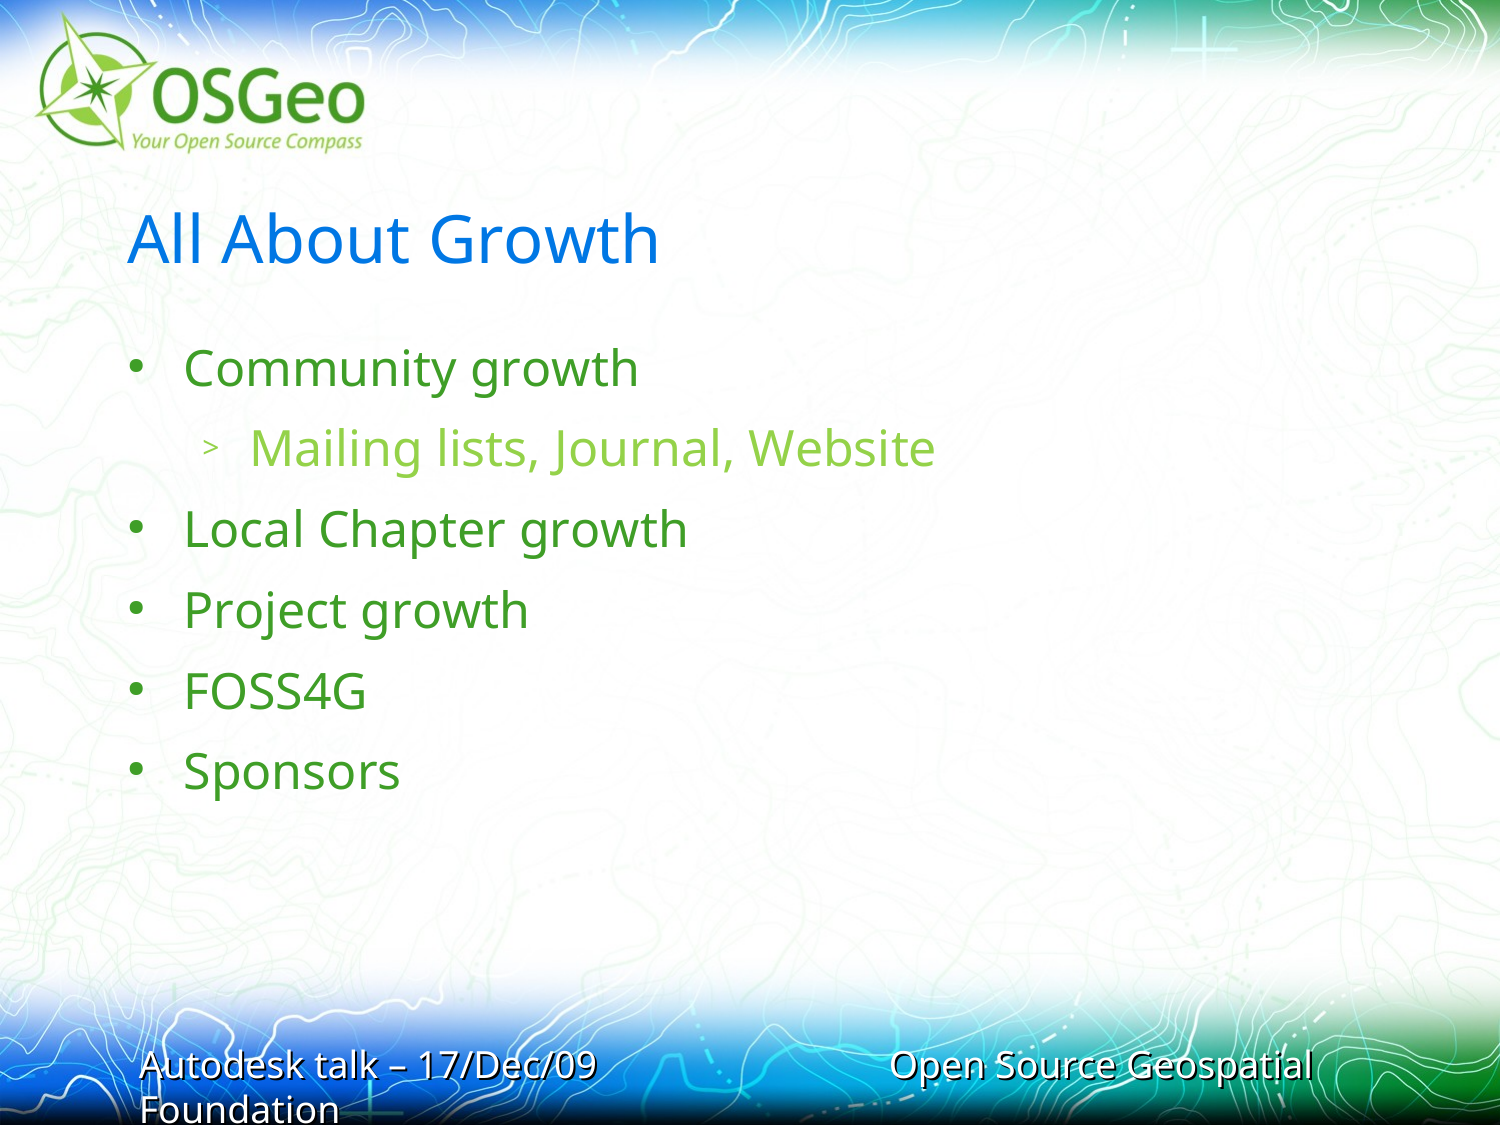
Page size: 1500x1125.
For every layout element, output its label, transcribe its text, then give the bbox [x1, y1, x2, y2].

title All About Growth [112, 187, 1388, 288]
picture [325, 1107, 336, 1125]
picture [165, 1107, 175, 1121]
picture [234, 1107, 244, 1121]
picture [0, 0, 1500, 1125]
picture [301, 1107, 311, 1121]
picture [212, 1107, 223, 1125]
list Community growth Mailing lists, Journal, Website Local Chapter growth Project growth FOSS4G Sponsors [112, 324, 1388, 1068]
picture [257, 1115, 265, 1121]
